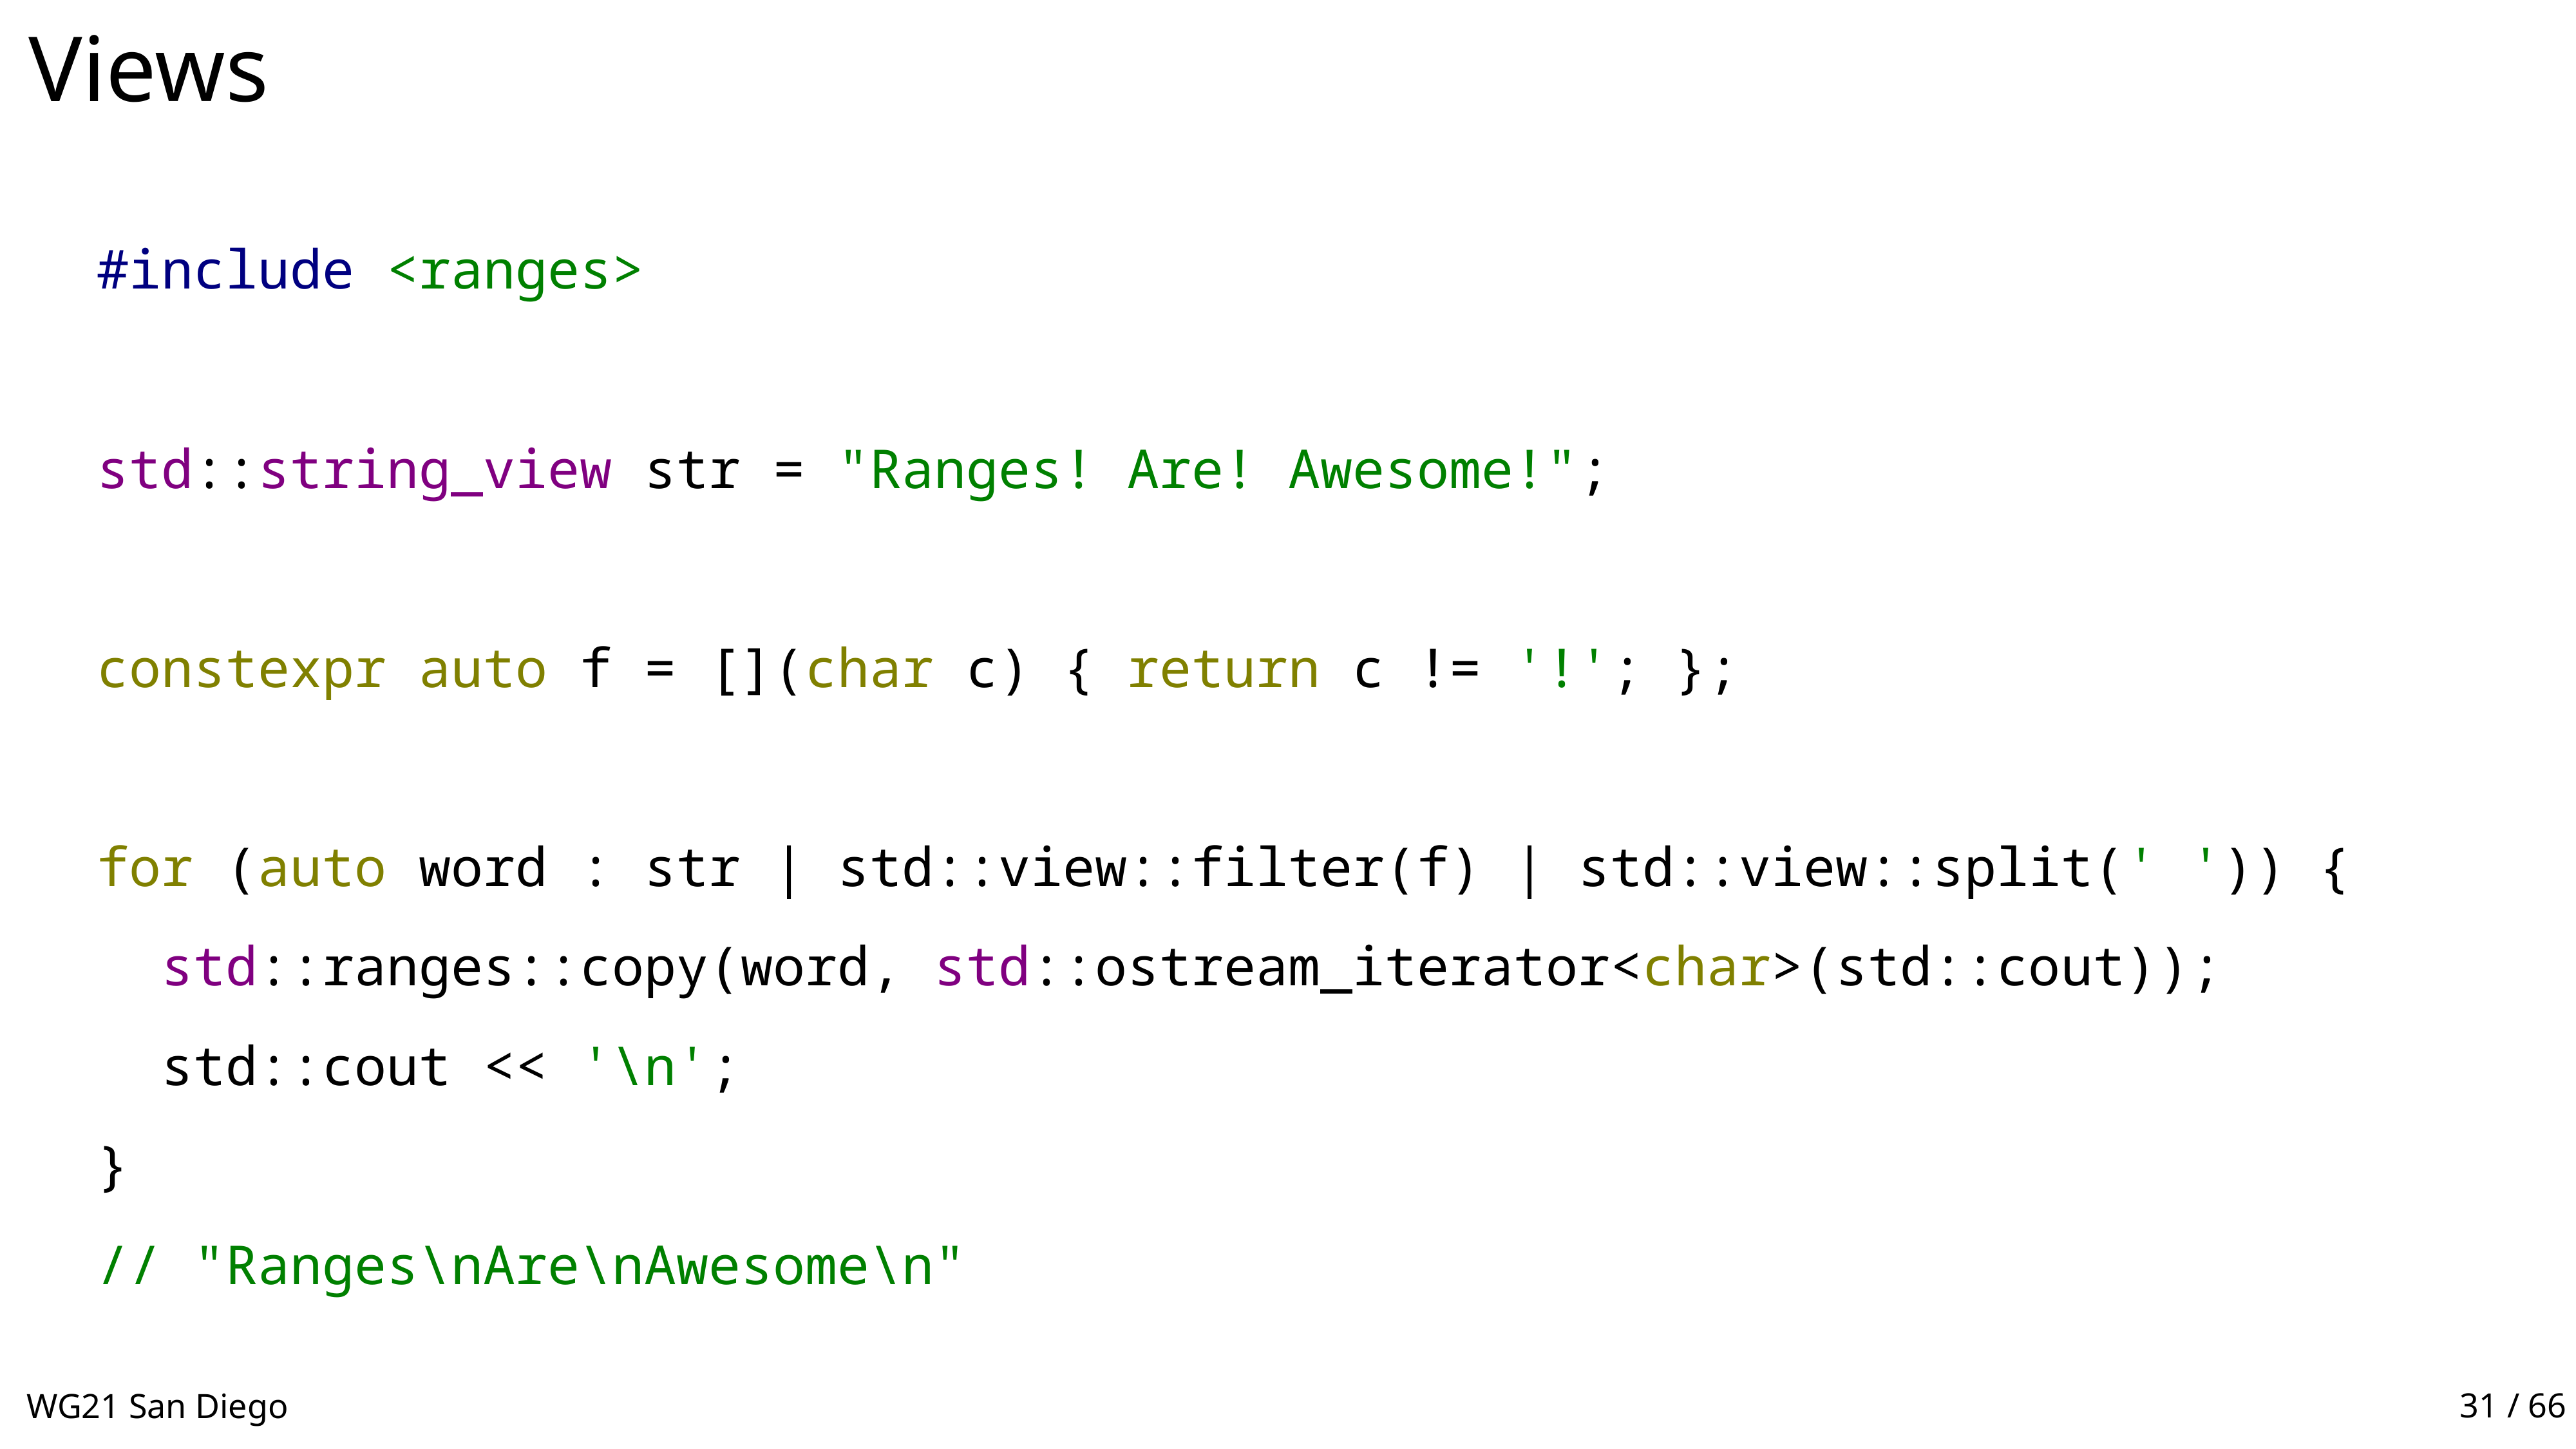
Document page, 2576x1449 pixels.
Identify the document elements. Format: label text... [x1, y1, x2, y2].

list #include <ranges> std::string_view str = "Ranges! Are! Awesome!"; constexpr auto f = [](char c) { return c != '!'; }; for (auto word : str | std::view::filter(f) | std::view::split(' ')) { std::ranges::copy(word, std::ostream_iterator<char>(std::cout)); std::cout << '\n'; } // "Ranges\nAre\nAwesome\n" [87, 214, 2551, 1382]
list WG21 San Diego [17, 1376, 1114, 1431]
list <number> / 66 [1479, 1376, 2576, 1431]
title Views [19, 19, 2551, 155]
